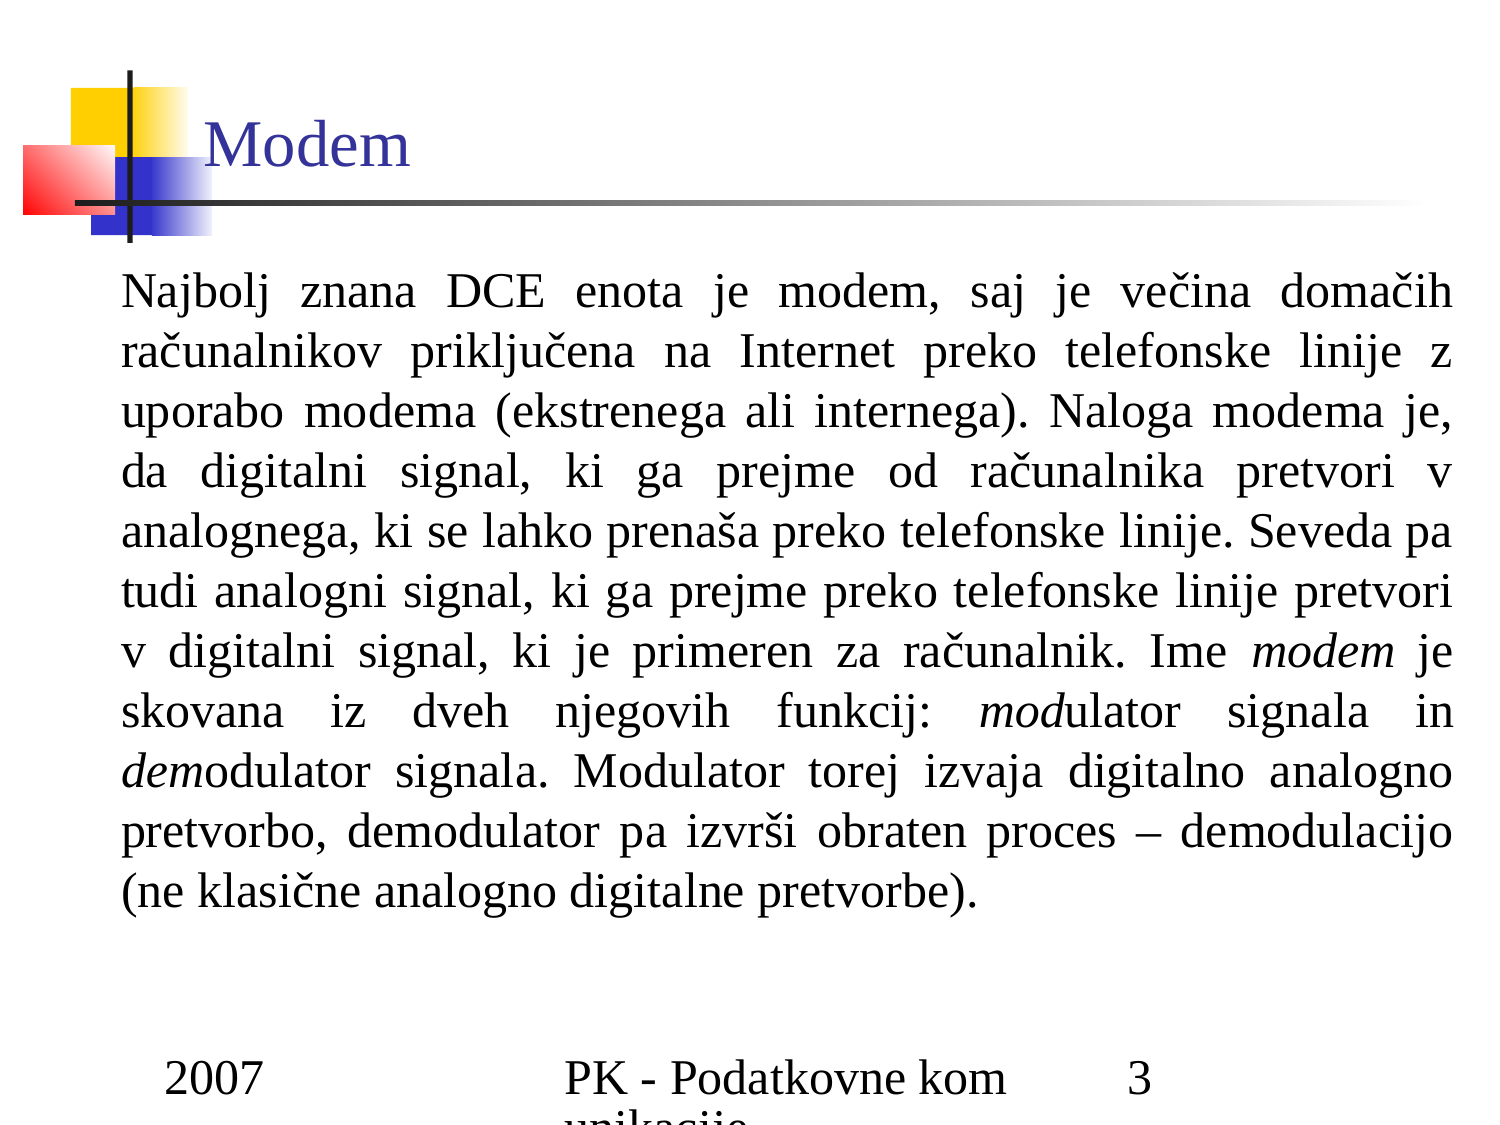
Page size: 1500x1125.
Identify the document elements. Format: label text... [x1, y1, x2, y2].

list Najbolj znana DCE enota je modem, saj je večina domačih računalnikov priključena na Internet preko telefonske linije z uporabo modema (ekstrenega ali internega). Naloga modema je, da digitalni signal, ki ga prejme od računalnika pretvori v analognega, ki se lahko prenaša preko telefonske linije. Seveda pa tudi analogni signal, ki ga prejme preko telefonske linije pretvori v digitalni signal, ki je primeren za računalnik. Ime modem je skovana iz dveh njegovih funkcij: modulator signala in demodulator signala. Modulator torej izvaja digitalno analogno pretvorbo, demodulator pa izvrši obraten proces – demodulacijo (ne klasične analogno digitalne pretvorbe). [50, 249, 1469, 1033]
title Modem [188, 92, 1468, 188]
